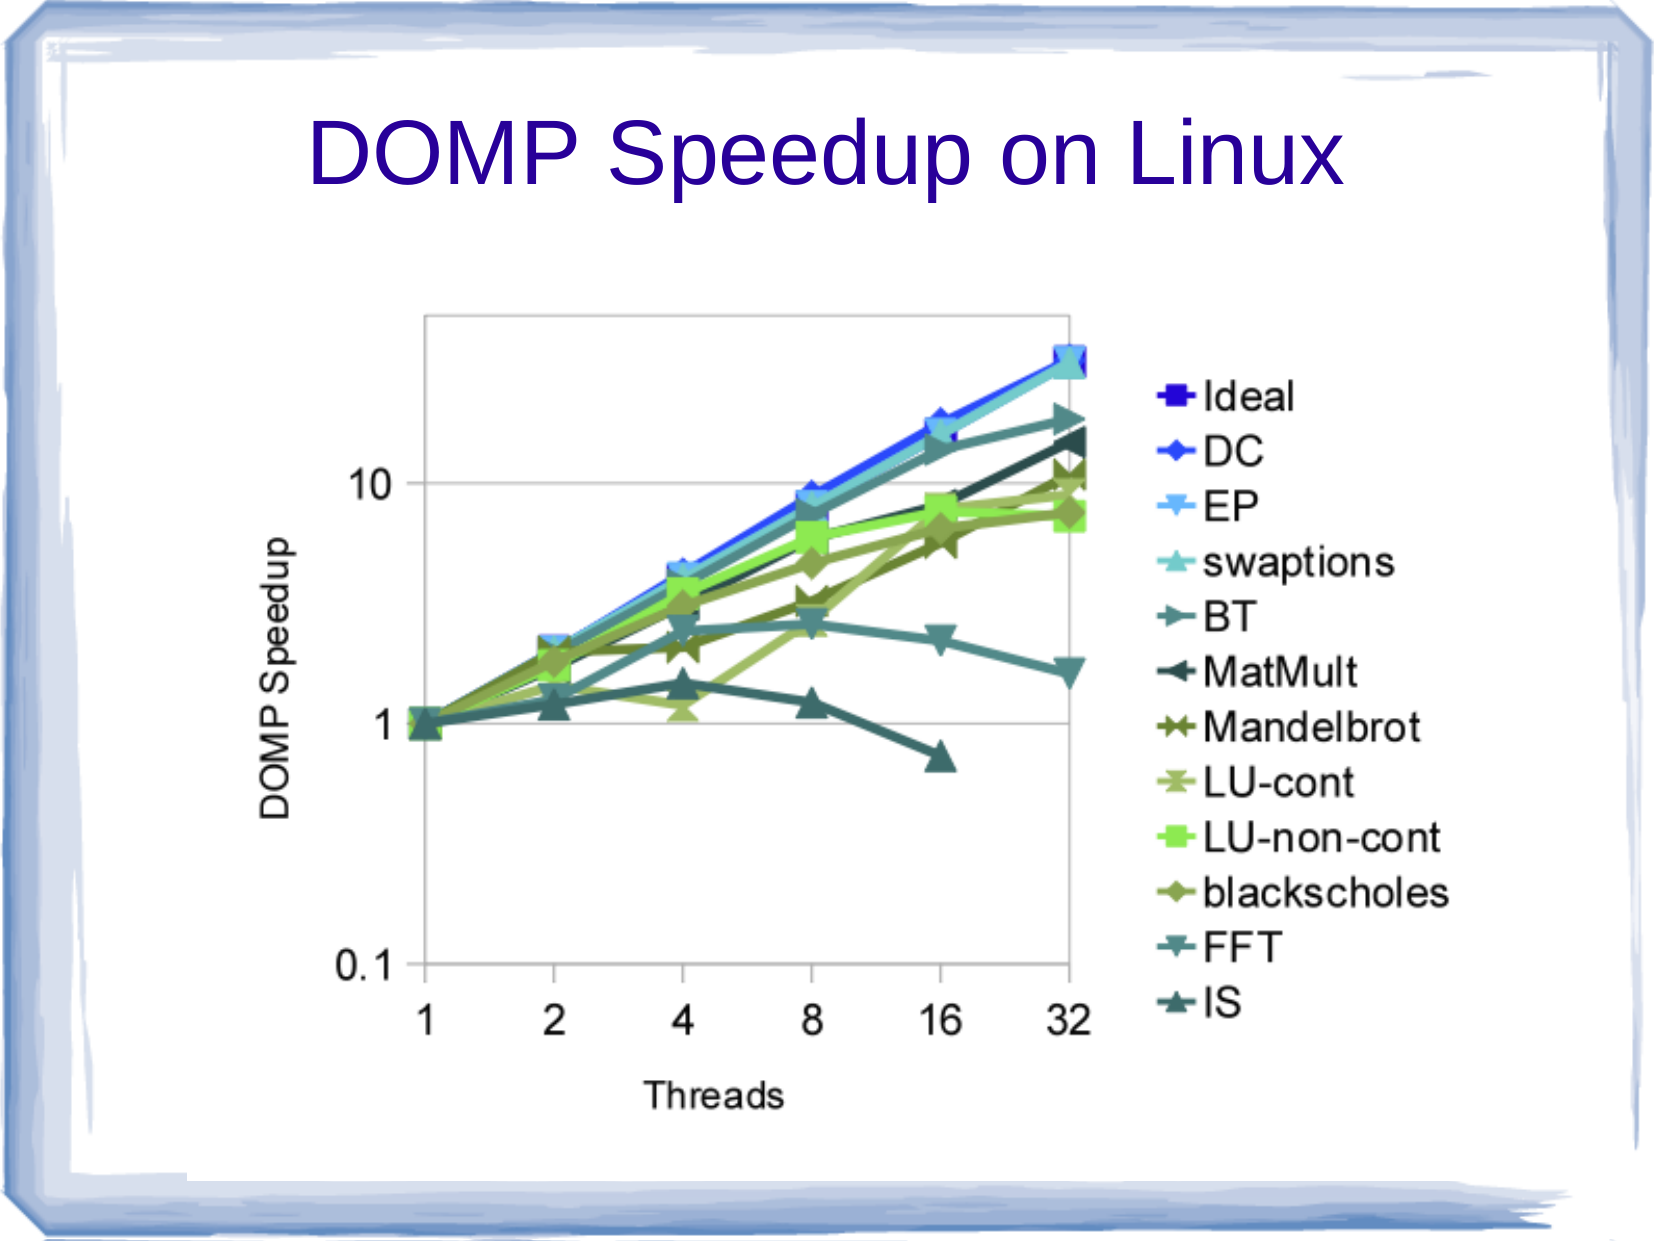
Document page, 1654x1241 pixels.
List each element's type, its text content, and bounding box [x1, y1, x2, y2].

picture [0, 0, 1654, 1241]
title DOMP Speedup on Linux [82, 49, 1571, 257]
